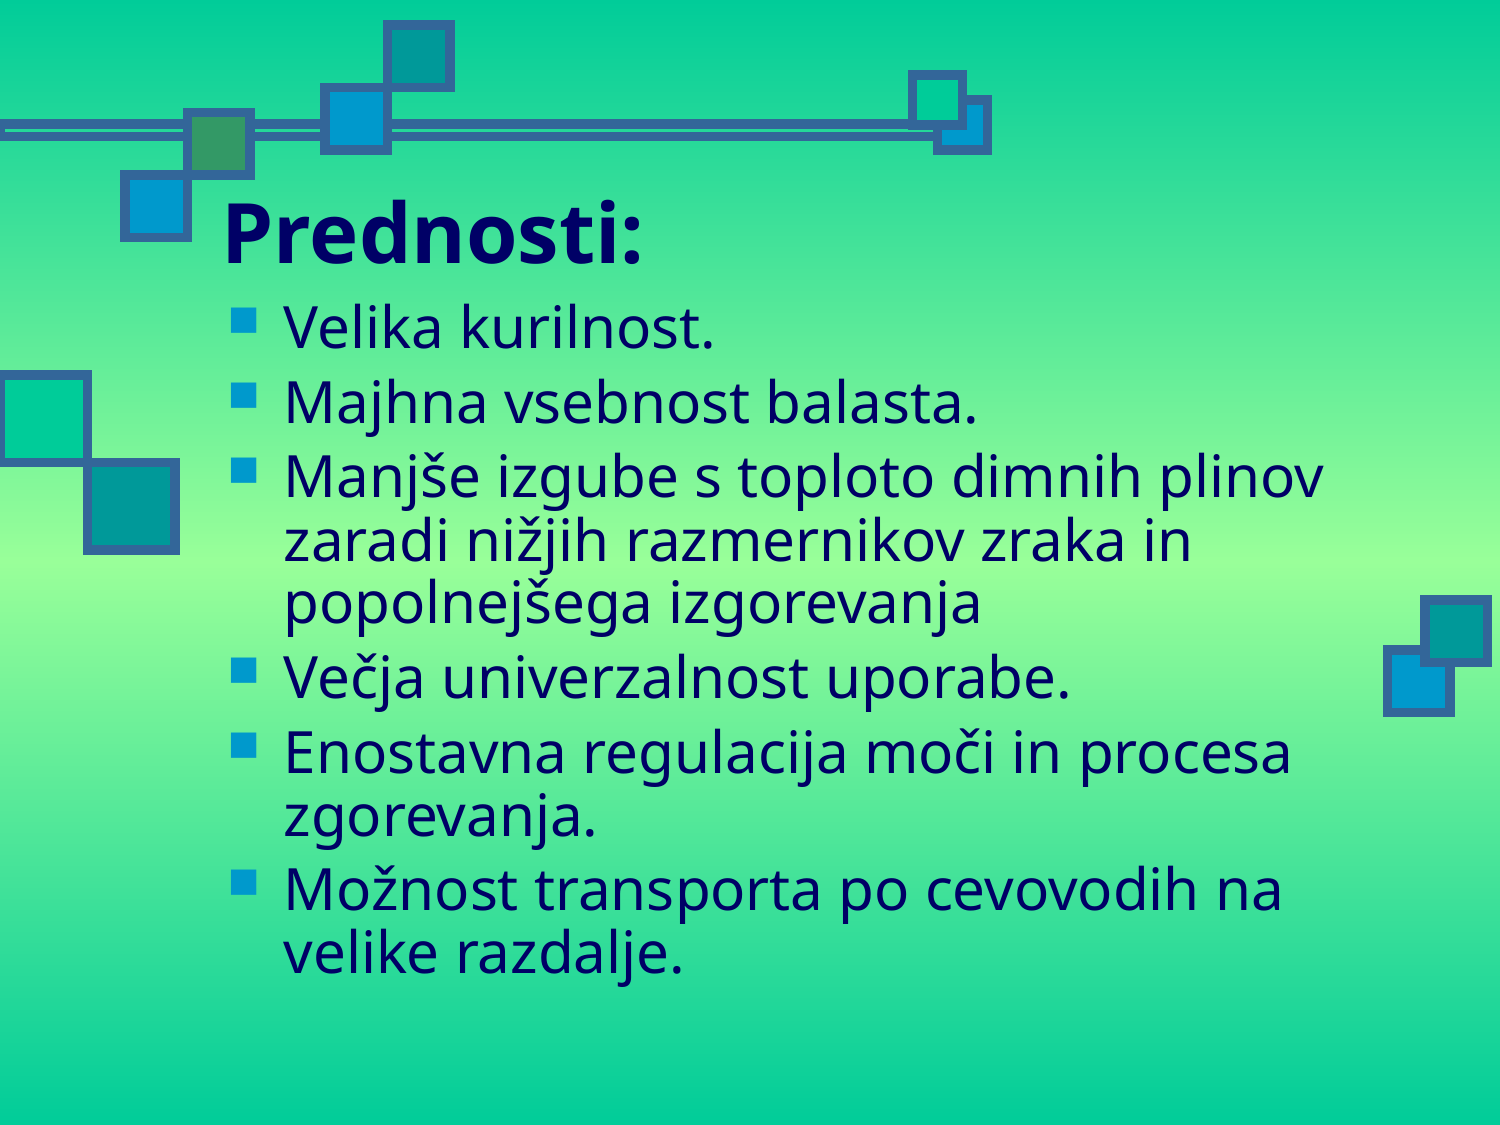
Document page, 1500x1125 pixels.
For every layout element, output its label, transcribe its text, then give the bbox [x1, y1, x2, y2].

title Prednosti: [206, 160, 1369, 399]
list Velika kurilnost. Majhna vsebnost balasta. Manjše izgube s toploto dimnih plinov zaradi nižjih razmernikov zraka in popolnejšega izgorevanja Večja univerzalnost uporabe. Enostavna regulacija moči in procesa zgorevanja. Možnost transporta po cevovodih na velike razdalje. [212, 290, 1375, 1013]
